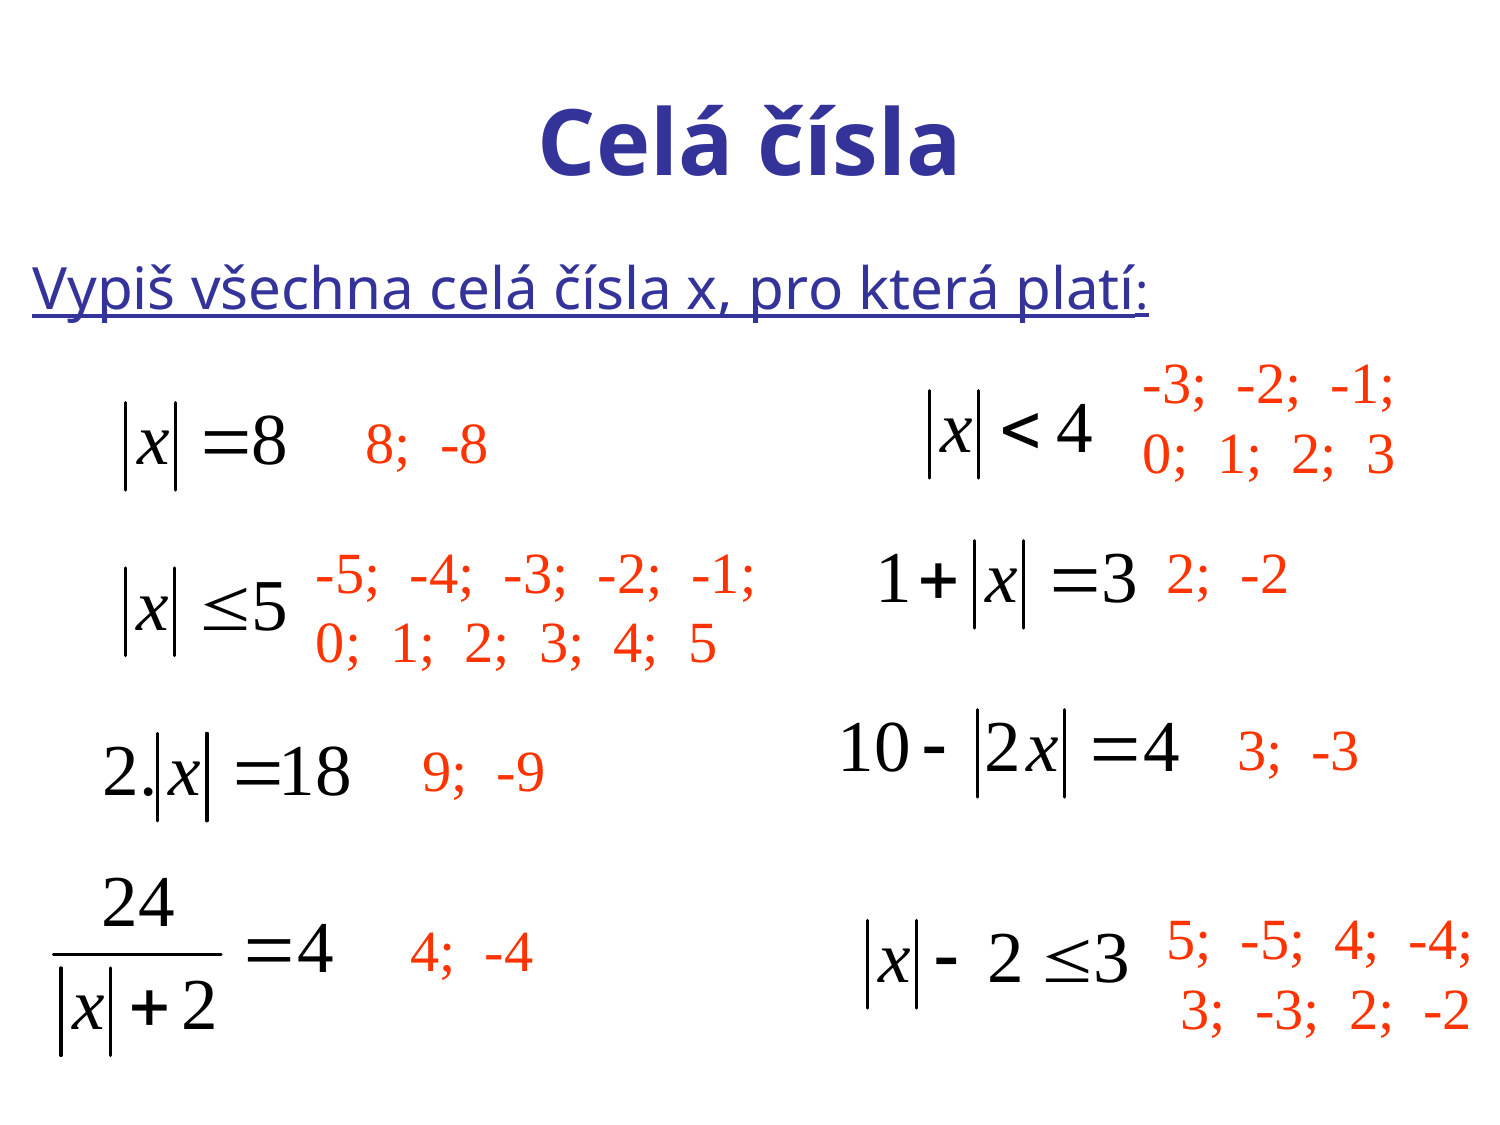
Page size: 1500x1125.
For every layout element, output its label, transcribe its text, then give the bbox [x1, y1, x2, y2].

text_box [112, 385, 302, 508]
text_box -5; -4; -3; -2; -1; 0; 1; 2; 3; 4; 5 [301, 527, 798, 683]
text_box 3; -3 [1222, 704, 1500, 790]
chart [853, 903, 1141, 1026]
text_box 8; -8 [336, 397, 597, 483]
chart [111, 550, 301, 673]
chart [91, 716, 360, 838]
text_box Vypiš všechna celá čísla x, pro která platí: [17, 243, 1389, 329]
text_box 4; -4 [395, 904, 715, 991]
chart [41, 857, 347, 1071]
chart [915, 373, 1105, 496]
text_box 2; -2 [1151, 527, 1471, 613]
text_box -3; -2; -1; 0; 1; 2; 3 [1128, 337, 1448, 494]
chart [834, 692, 1195, 815]
text_box 5; -5; 4; -4; 3; -3; 2; -2 [1151, 893, 1500, 1049]
text_box 9; -9 [407, 725, 727, 811]
chart [872, 523, 1148, 646]
title Celá čísla [75, 45, 1426, 233]
